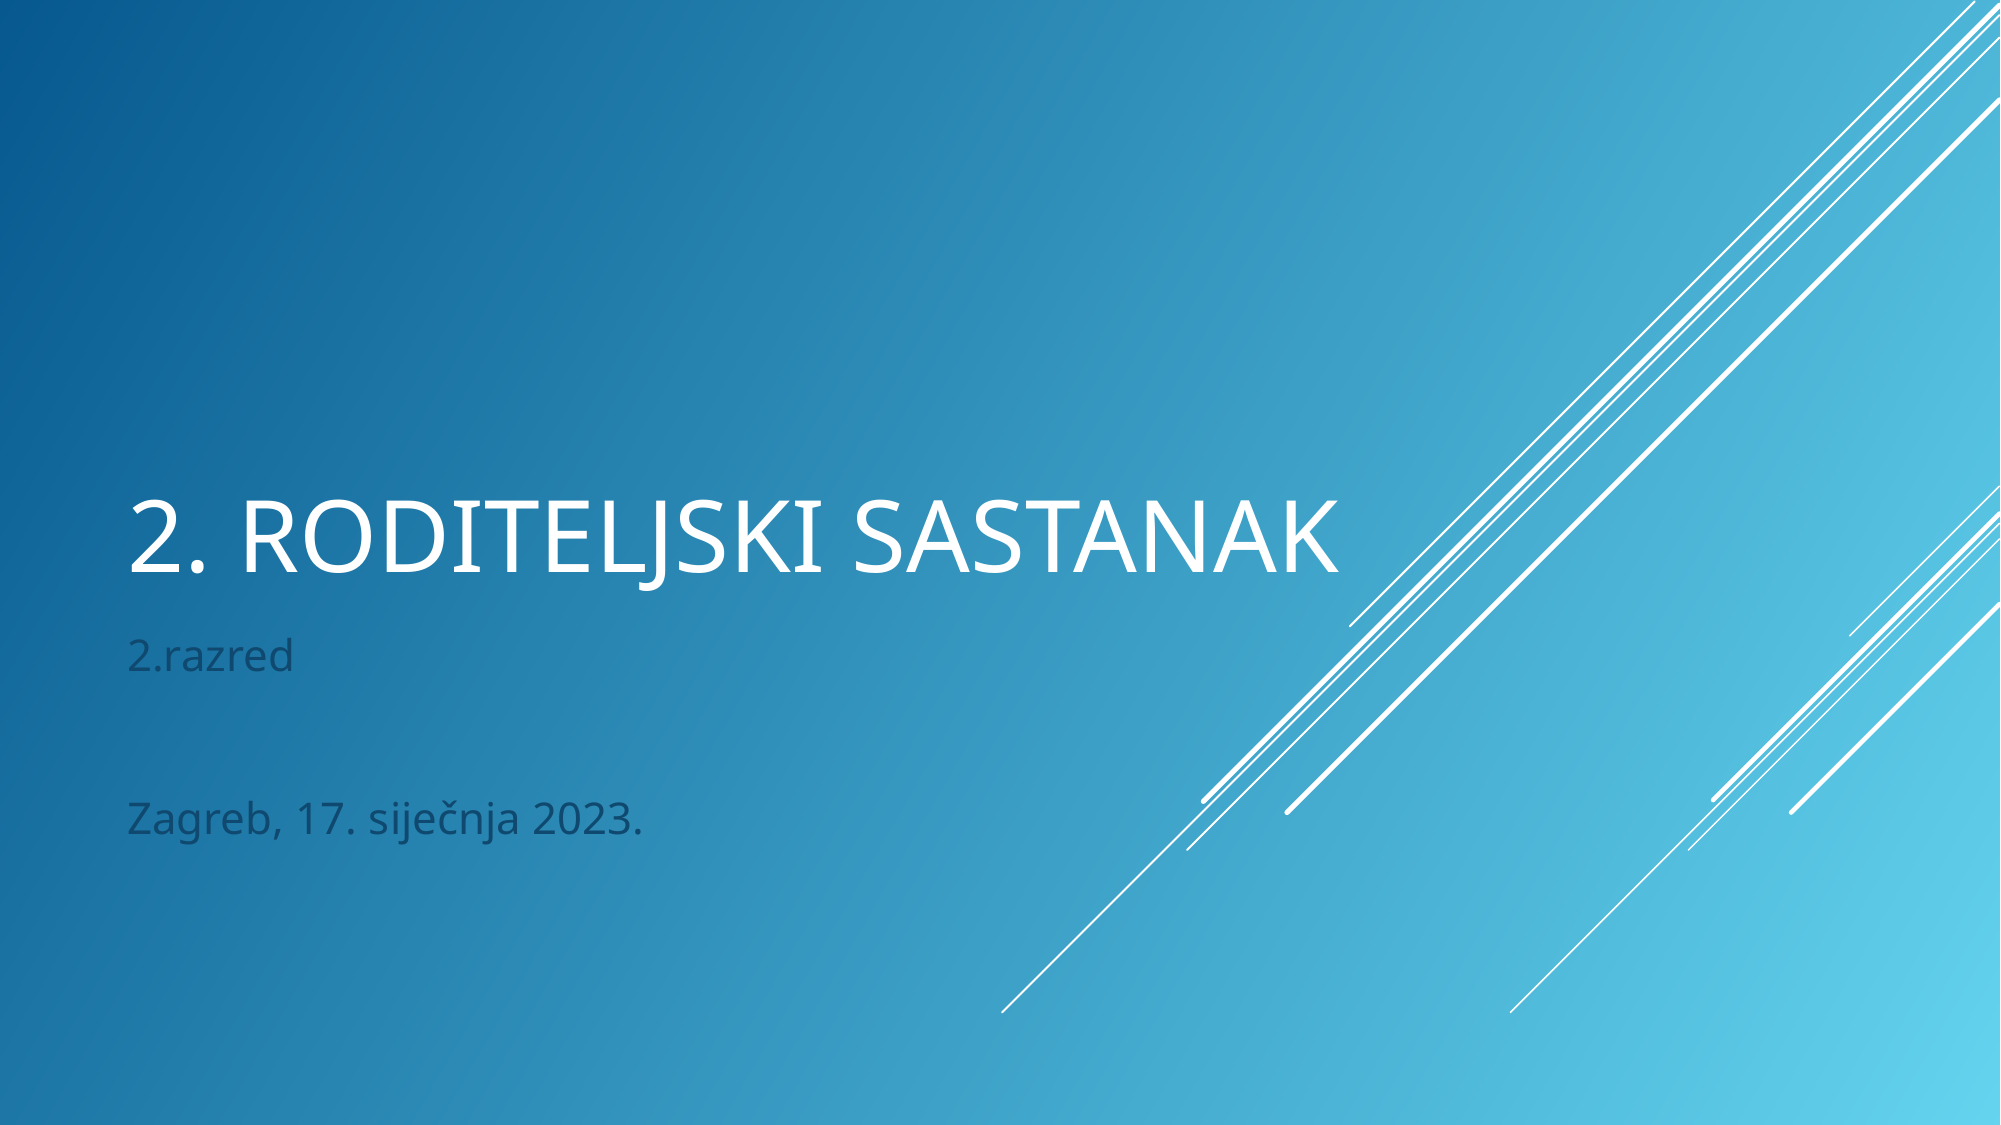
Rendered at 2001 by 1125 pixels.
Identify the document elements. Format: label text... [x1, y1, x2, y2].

title 2. roditeljski sastanak [112, 112, 1425, 601]
subtitle 2.razred Zagreb, 17. siječnja 2023. [112, 630, 1163, 950]
